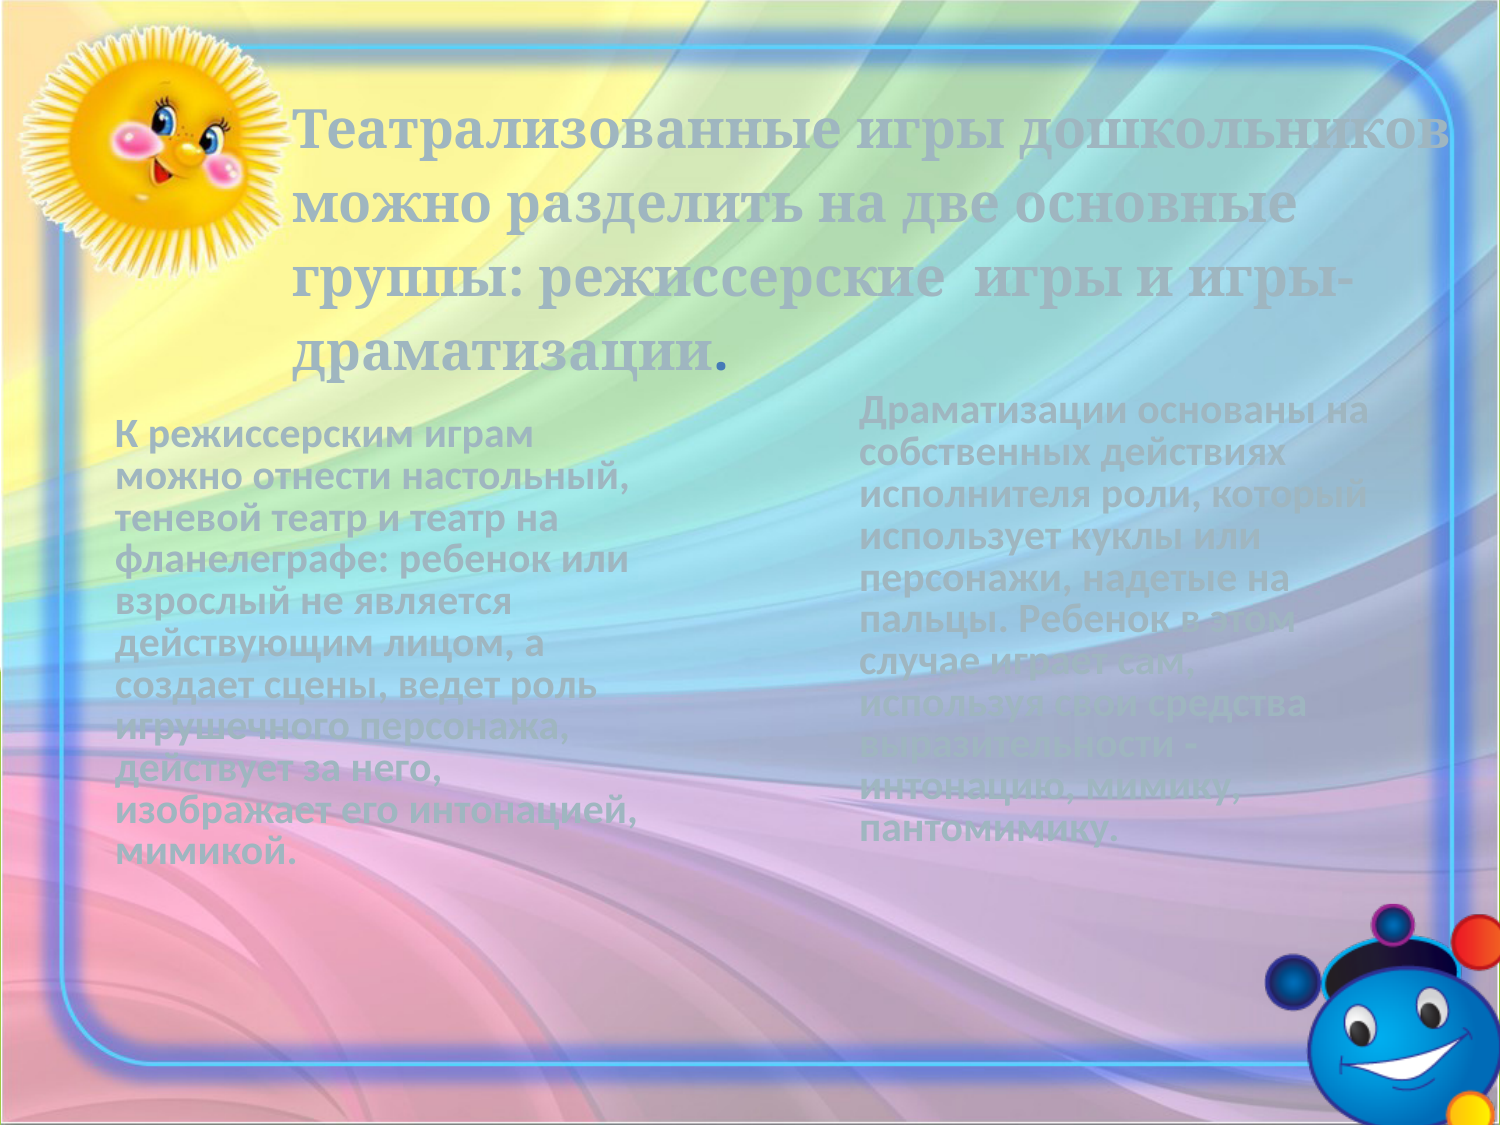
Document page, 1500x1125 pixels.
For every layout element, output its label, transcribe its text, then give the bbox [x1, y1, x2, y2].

text_box Театрализованные игры дошкольников можно разделить на две основные группы: режиссерские игры и игры-драматизации. [277, 83, 1500, 296]
text_box Драматизации основаны на собственных действиях исполнителя роли, который использует куклы или персонажи, надетые на пальцы. Ребенок в этом случае играет сам, используя свои средства выразительности ‐интонацию, мимику, пантомимику. [844, 385, 1388, 956]
text_box К режиссерским играм можно отнести настольный, теневой театр и театр на фланелеграфе: ребенок или взрослый не является действующим лицом, а создает сцены, ведет роль игрушечного персонажа, действует за него, изображает его интонацией, мимикой. [100, 408, 668, 980]
picture [1, 0, 1500, 1125]
